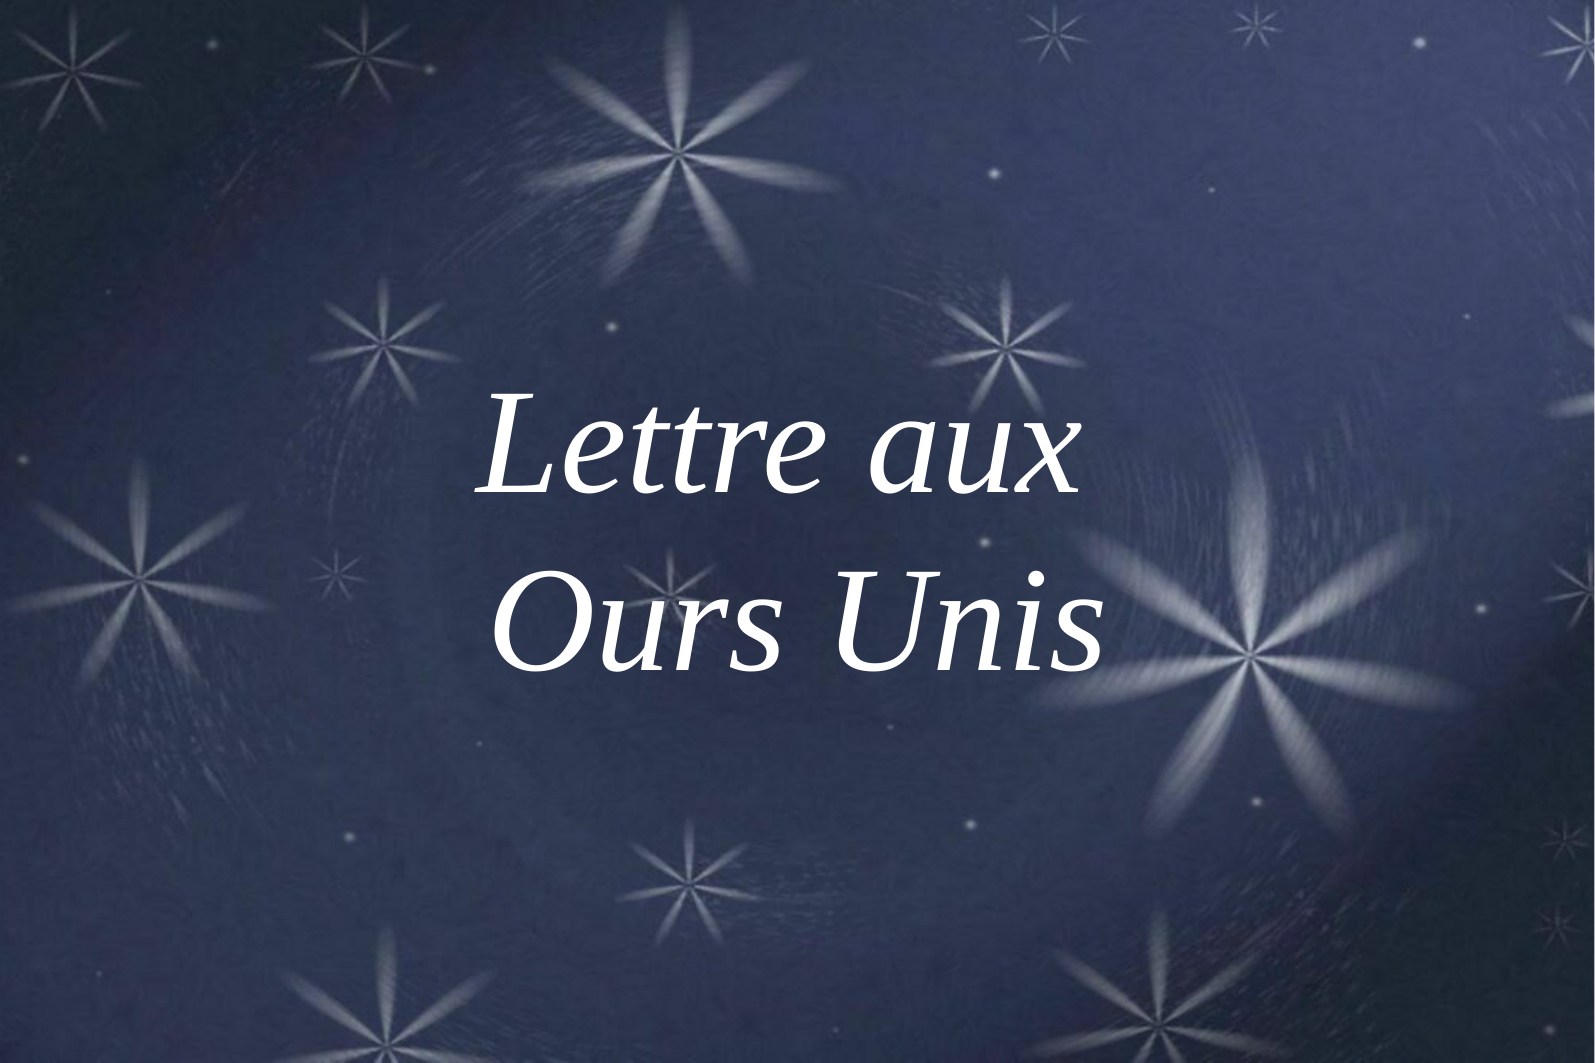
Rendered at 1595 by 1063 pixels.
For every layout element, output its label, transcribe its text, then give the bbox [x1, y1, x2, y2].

text_box Lettre aux Ours Unis [177, 324, 1418, 689]
picture [0, 0, 1595, 1063]
